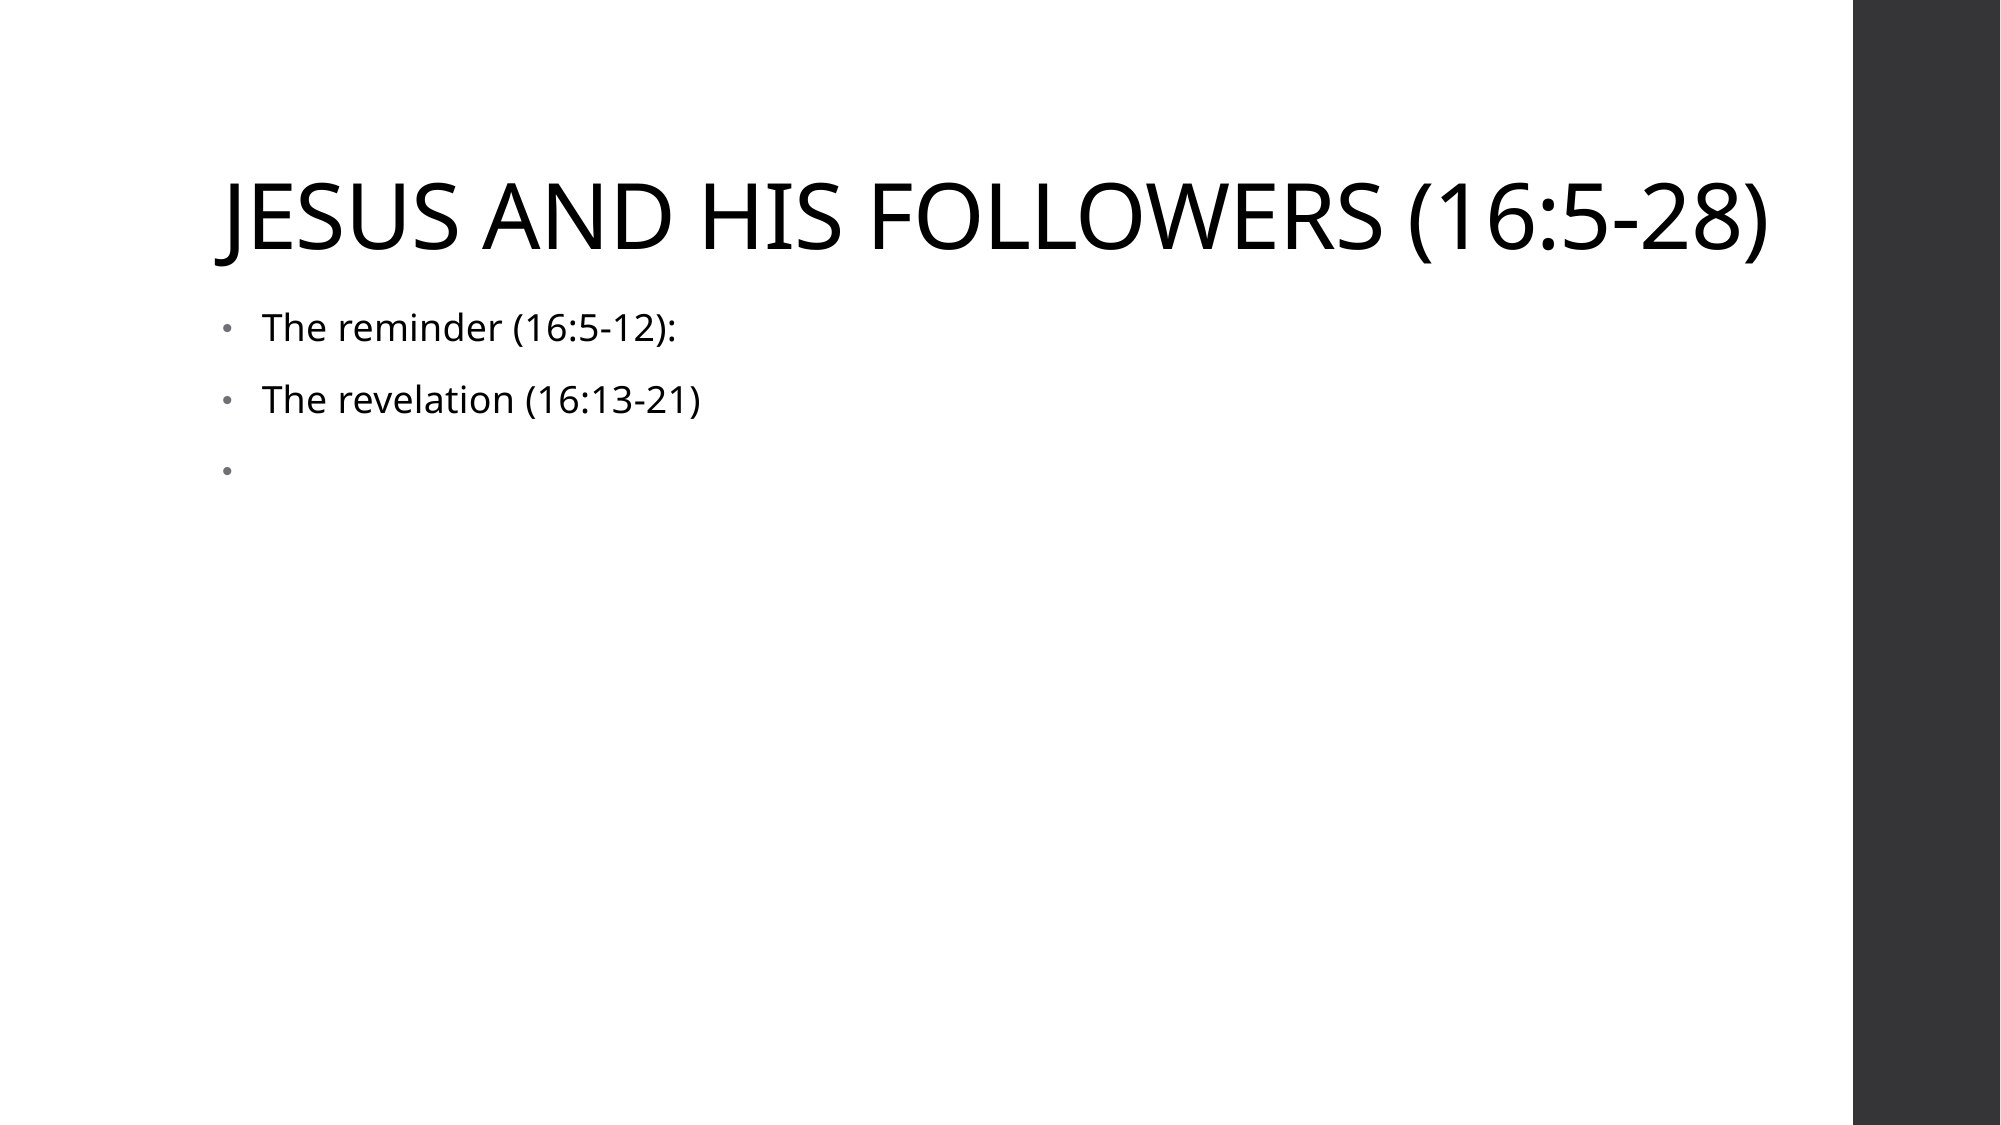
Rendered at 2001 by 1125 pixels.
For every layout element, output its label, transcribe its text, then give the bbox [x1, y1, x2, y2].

list The reminder (16:5-12): The revelation (16:13-21) [206, 299, 1617, 1014]
title JESUS AND HIS FOLLOWERS (16:5-28) [206, 60, 1797, 278]
